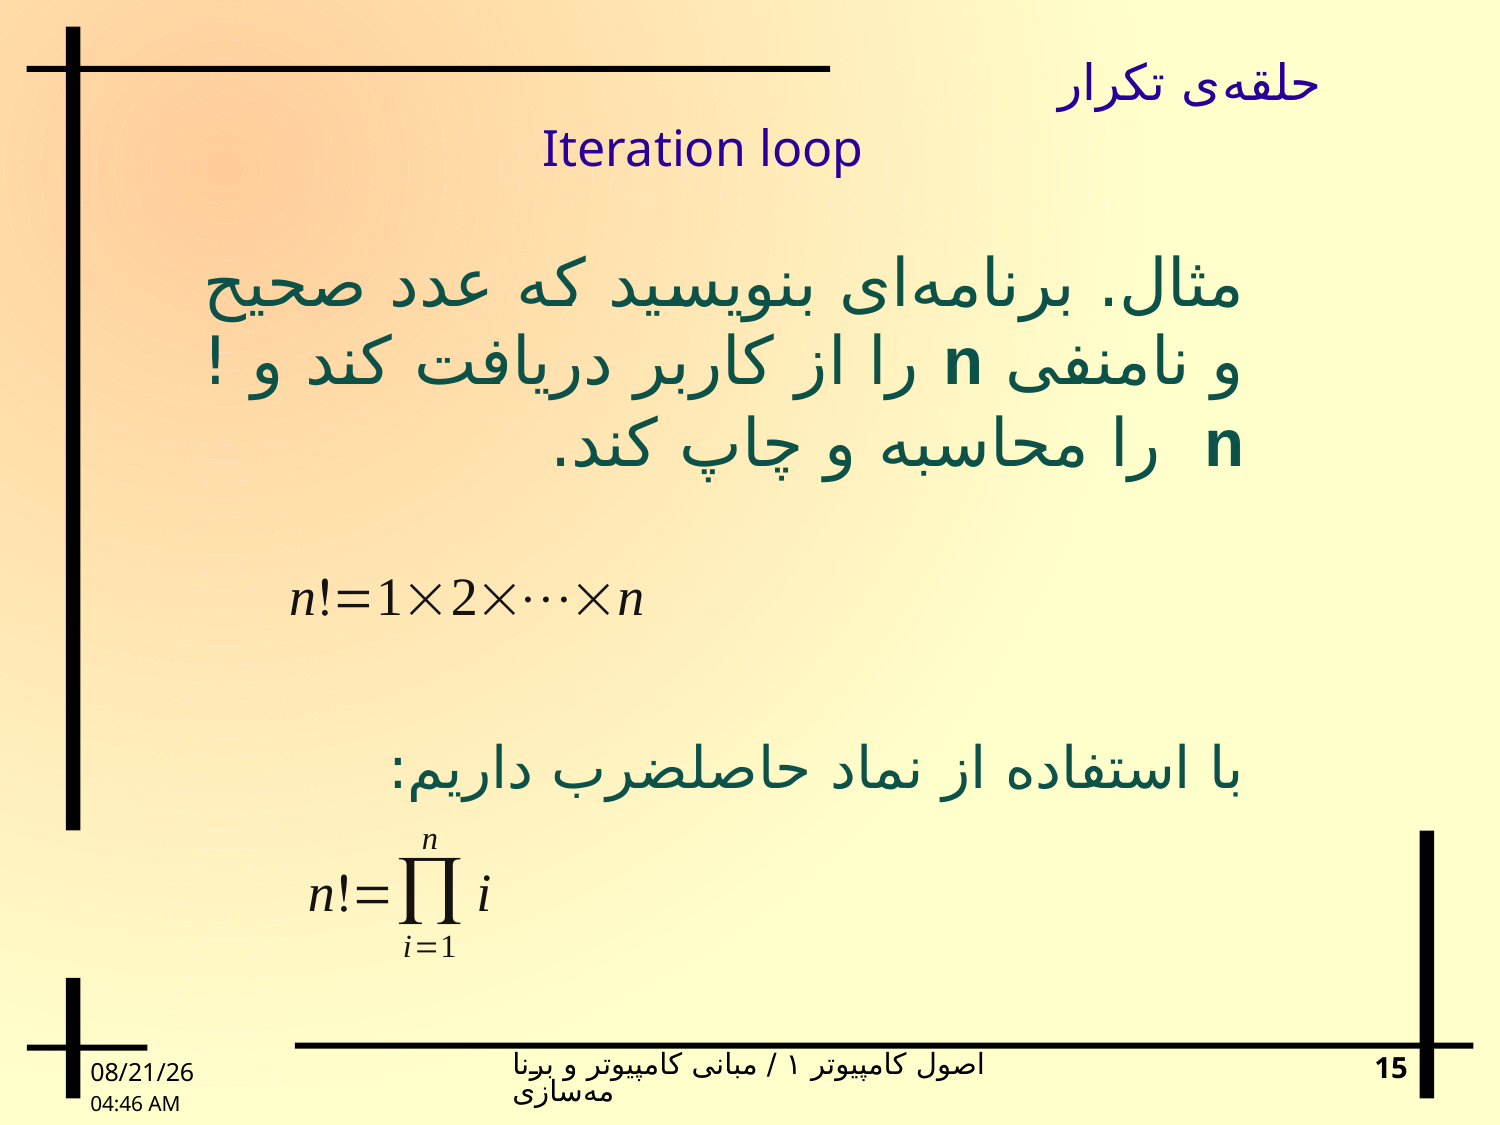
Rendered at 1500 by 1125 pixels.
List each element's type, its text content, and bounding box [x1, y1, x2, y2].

chart [281, 566, 651, 627]
list مثال. برنامه‌ای بنویسید که عدد صحیح و نامنفی n را از کاربر دریافت کند و !n را محاسبه و چاپ کند. [202, 244, 1298, 558]
list با استفاده از نماد حاصلضرب داریم: [202, 734, 1298, 834]
title حلقه‌ی تکرار Iteration loop [62, 57, 1344, 178]
chart [300, 834, 497, 965]
